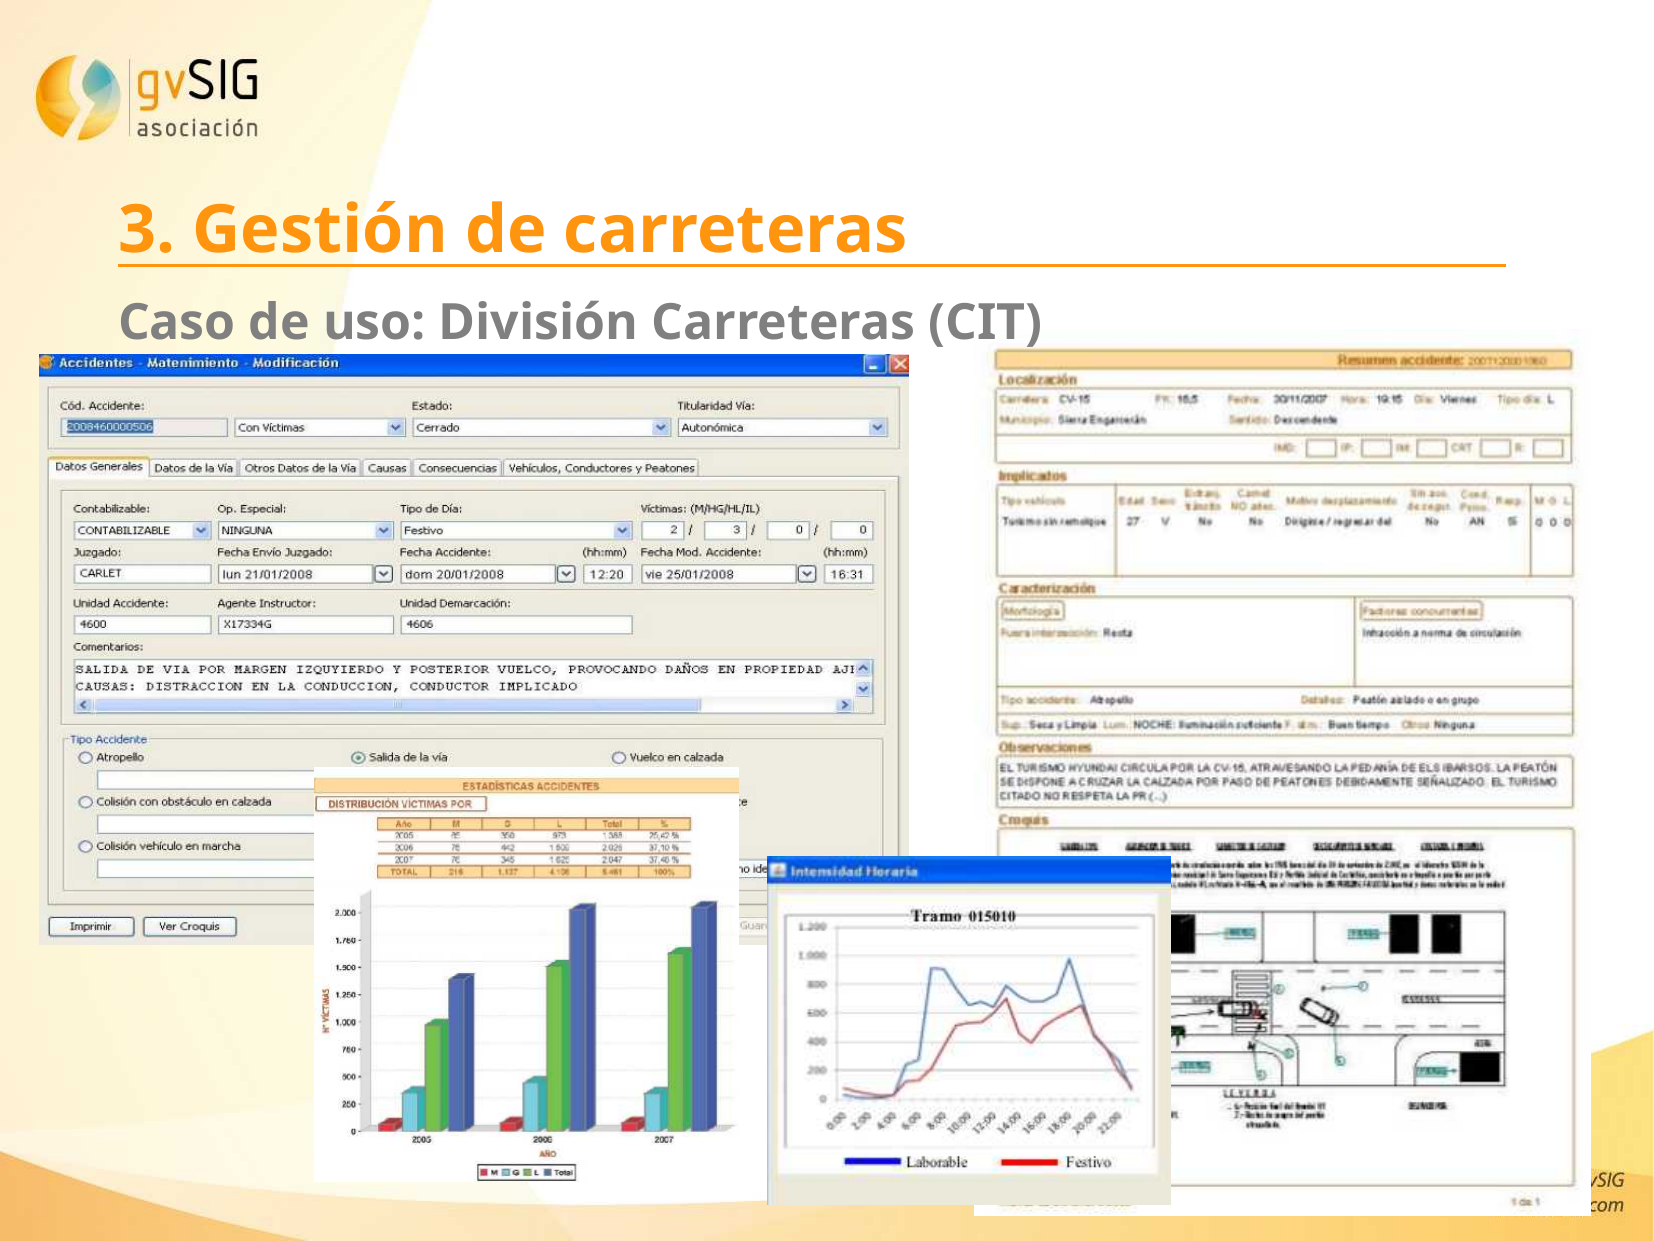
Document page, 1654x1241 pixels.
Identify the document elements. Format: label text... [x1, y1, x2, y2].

title 3. Gestión de carreteras [118, 177, 1607, 276]
title Caso de uso: División Carreteras (CIT) [118, 276, 1447, 365]
picture [0, 0, 1654, 1241]
